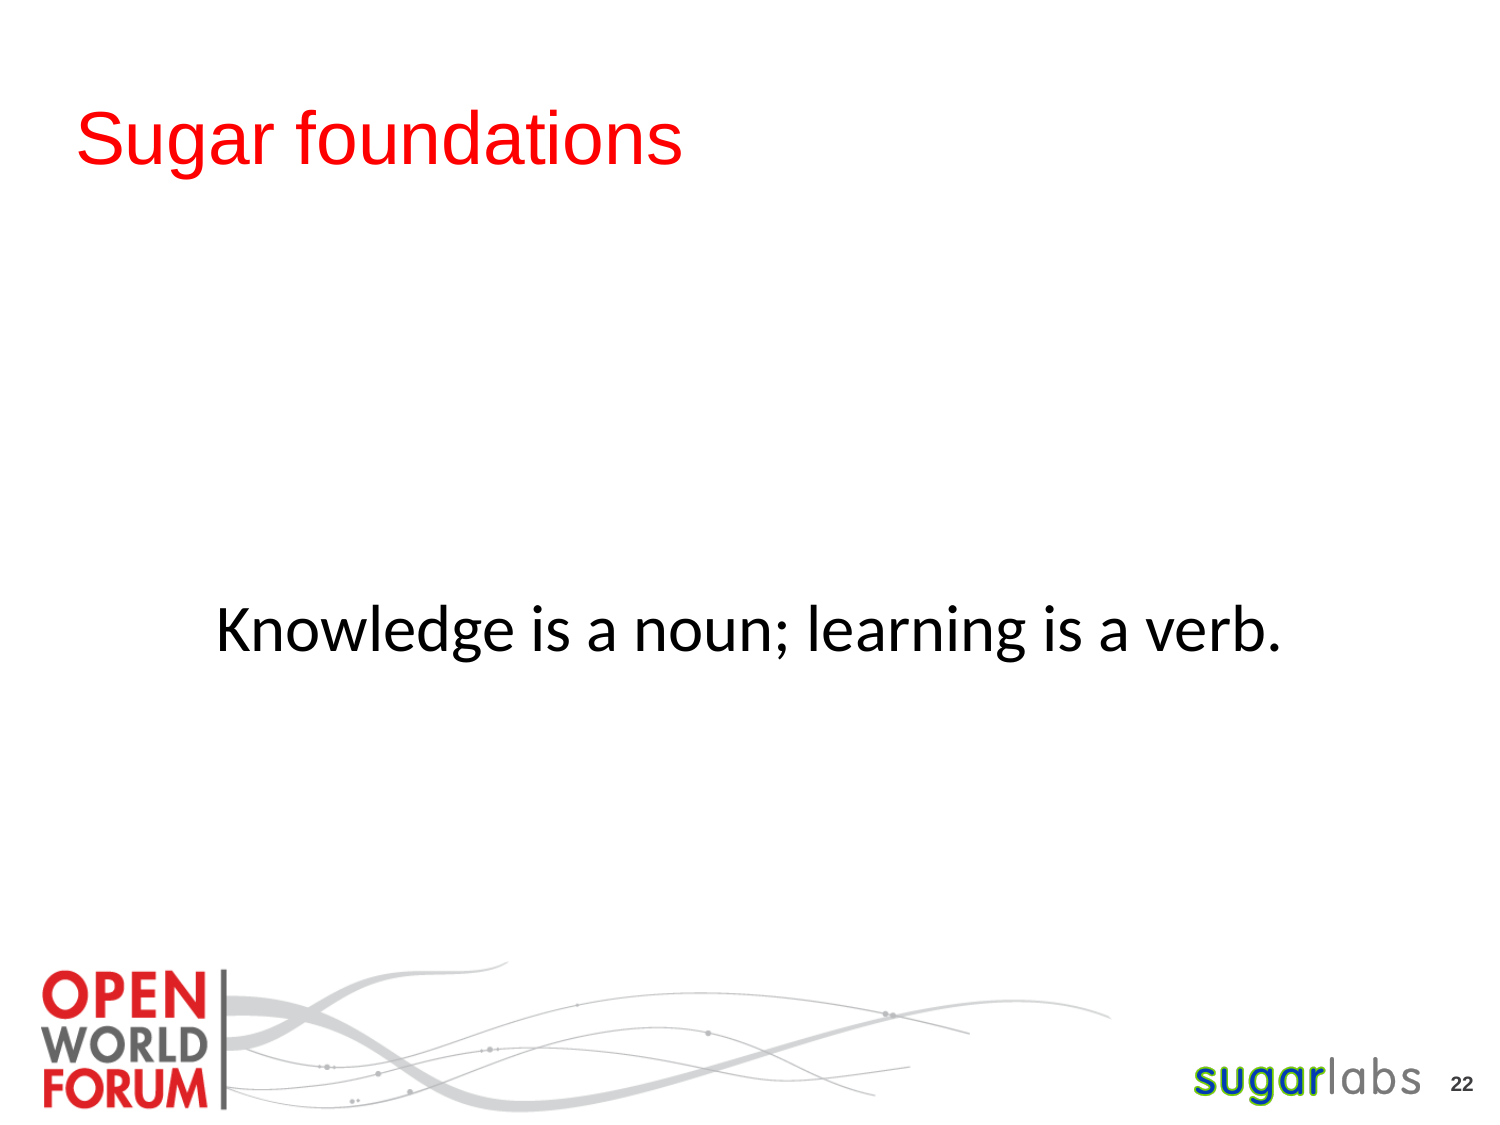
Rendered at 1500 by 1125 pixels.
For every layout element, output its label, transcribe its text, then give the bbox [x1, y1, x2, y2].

subtitle Knowledge is a noun; learning is a verb. [75, 270, 1425, 999]
title Sugar foundations [75, 52, 1425, 226]
picture [41, 957, 1112, 1119]
picture [1194, 1057, 1420, 1106]
